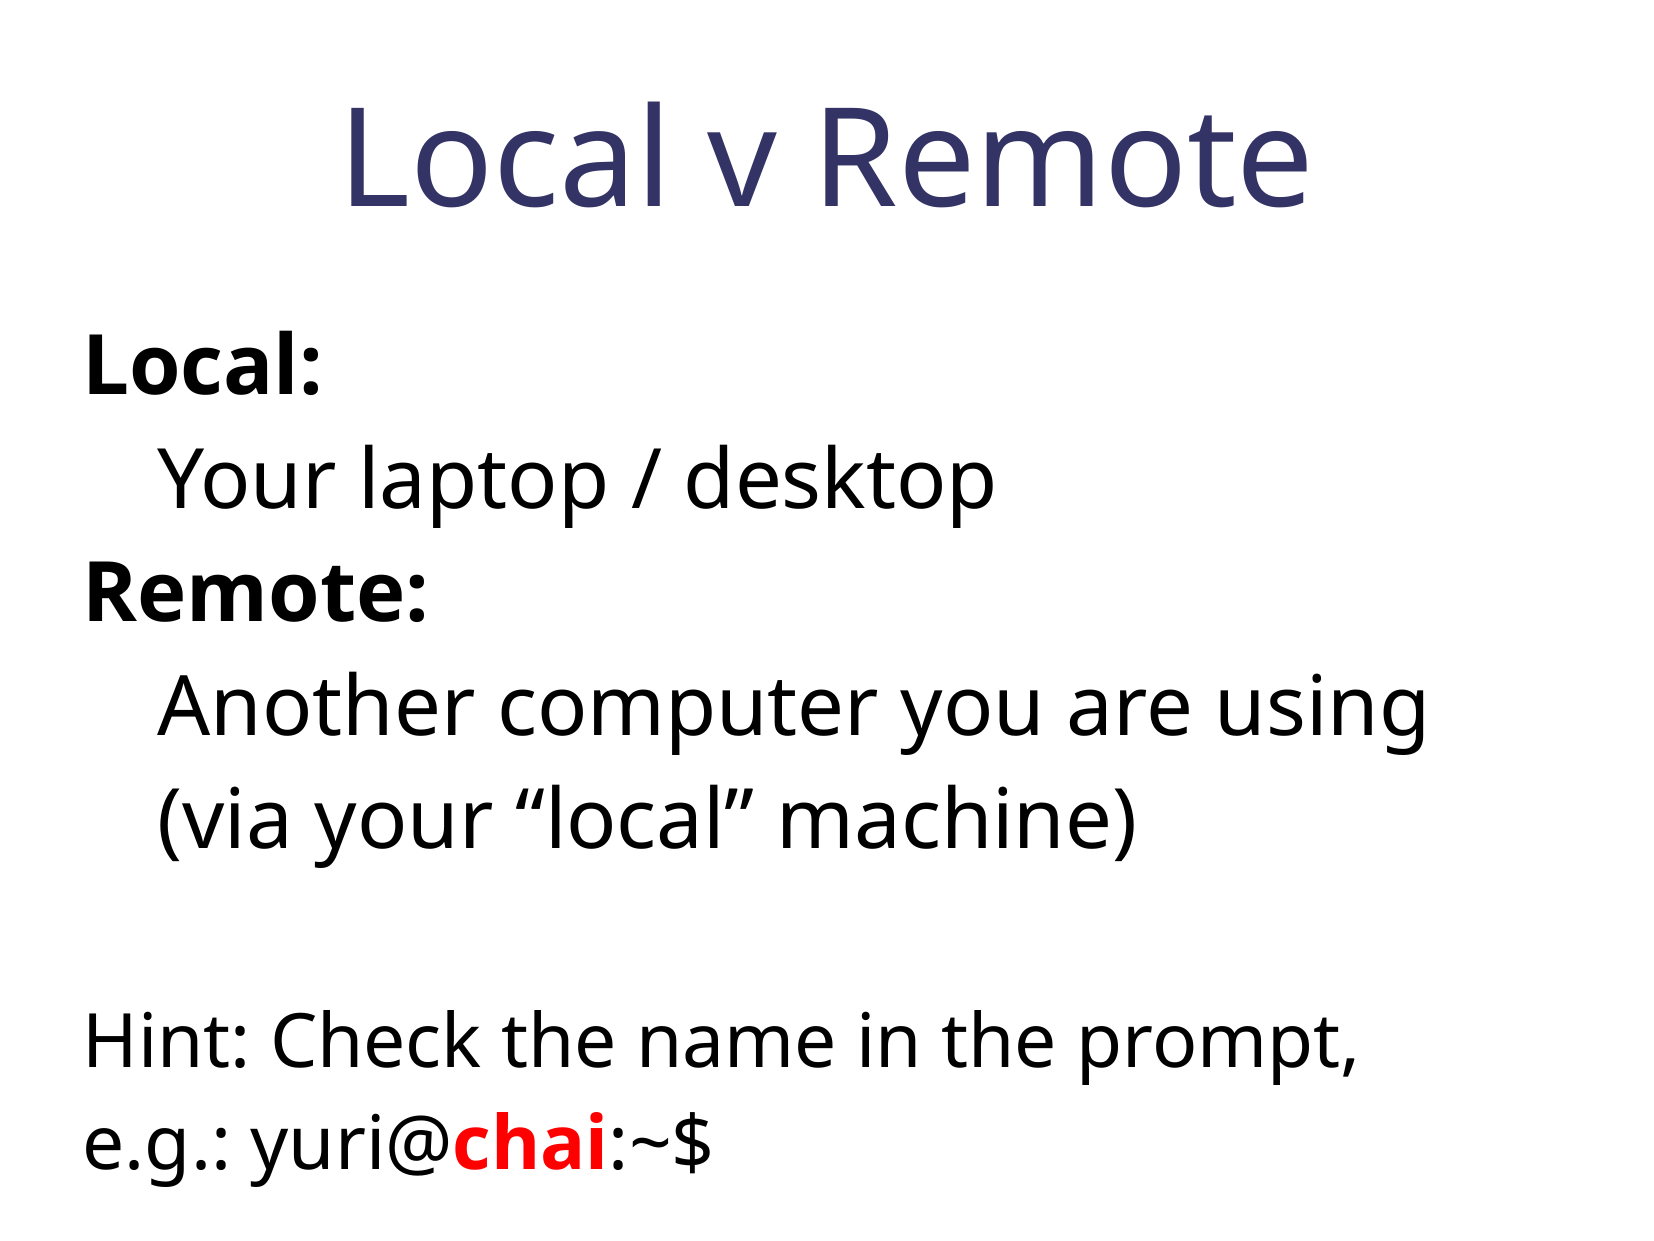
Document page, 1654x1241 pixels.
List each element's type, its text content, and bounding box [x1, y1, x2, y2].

subtitle Local: Your laptop / desktop Remote: Another computer you are using (via your “local” machine) Hint: Check the name in the prompt, e.g.: yuri@chai:~$ [82, 346, 1571, 1151]
title Local v Remote [82, 56, 1571, 250]
